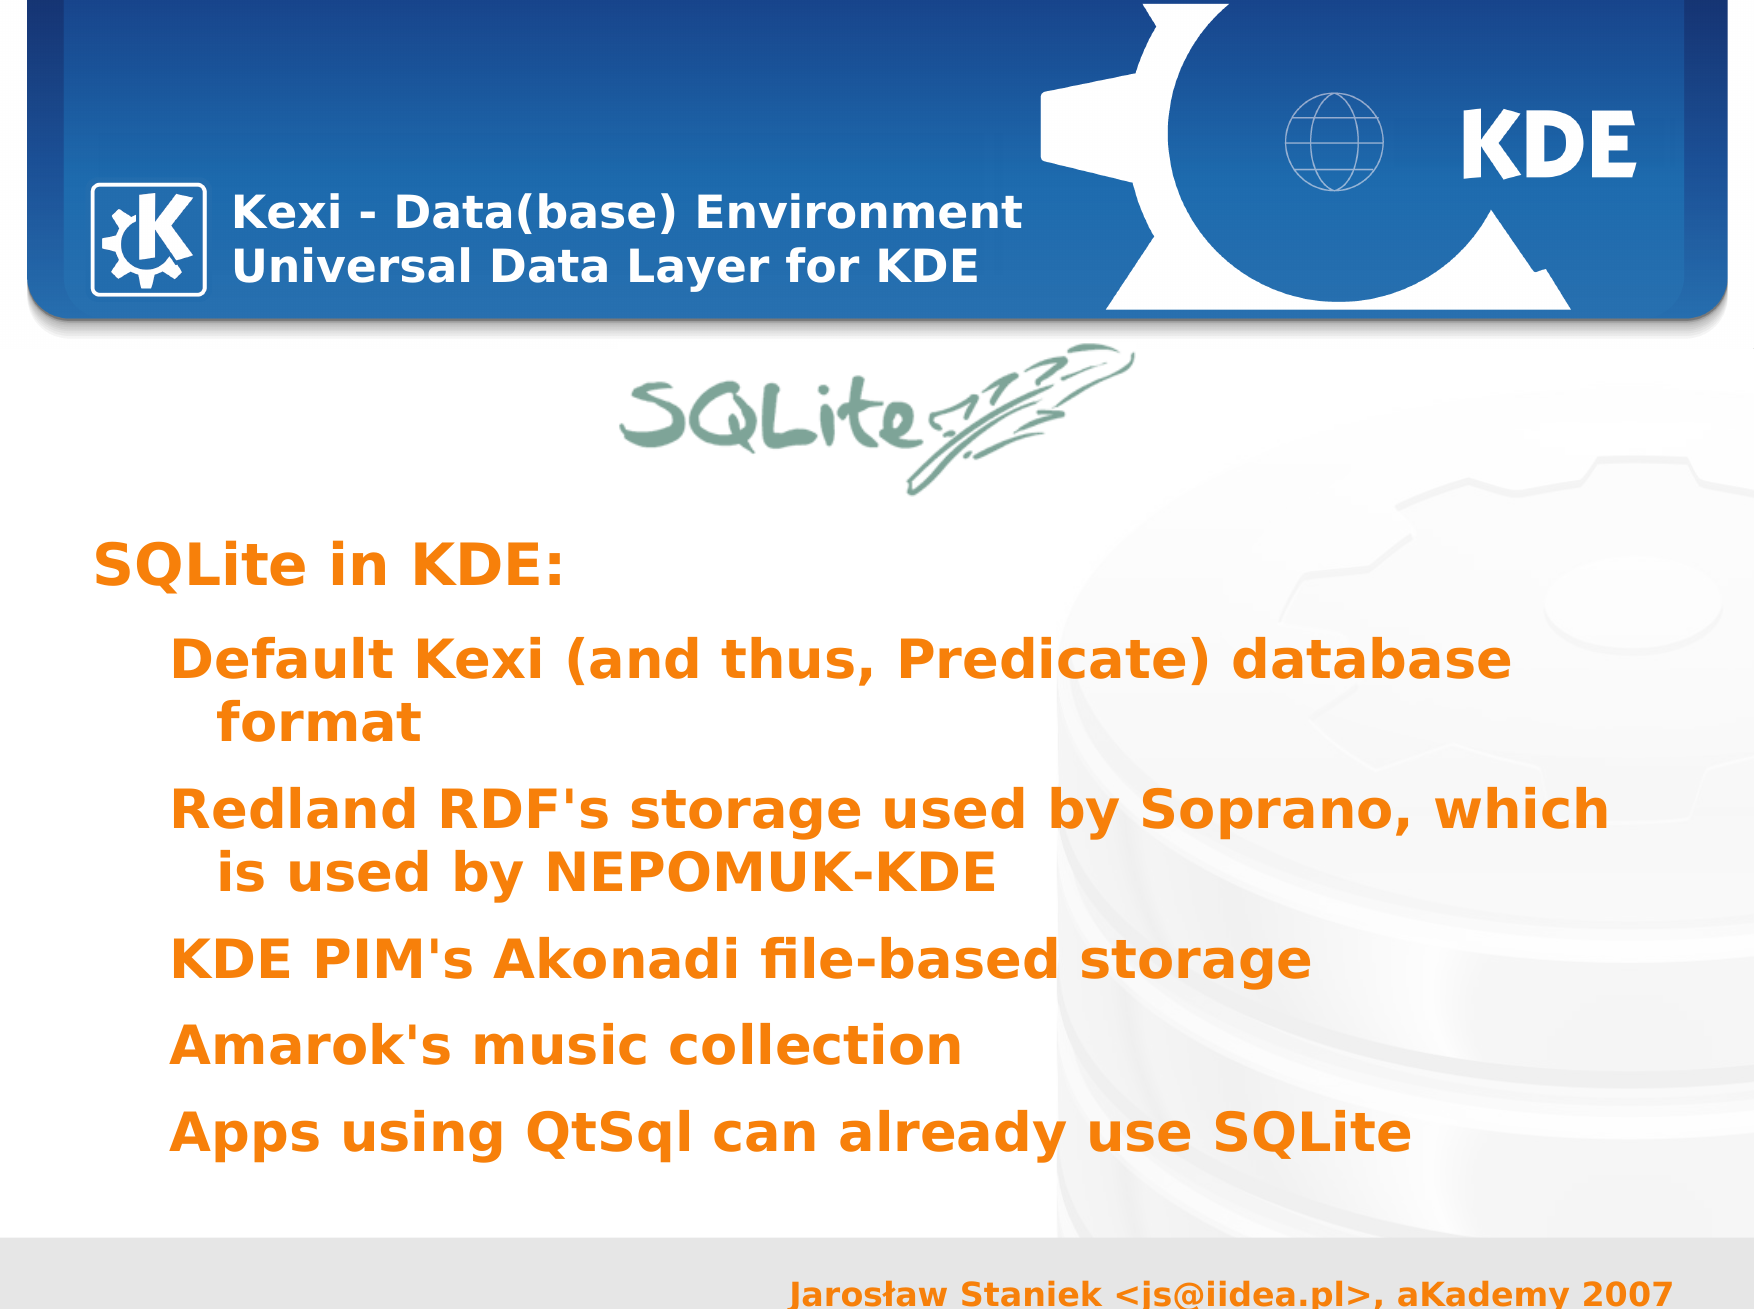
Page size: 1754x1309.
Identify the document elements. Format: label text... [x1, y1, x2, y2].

picture [0, 0, 1754, 497]
list SQLite in KDE: Default Kexi (and thus, Predicate) database format Redland RDF's storage used by Soprano, which is used by NEPOMUK-KDE KDE PIM's Akonadi file-based storage Amarok's music collection Apps using QtSql can already use SQLite [75, 531, 1654, 1165]
